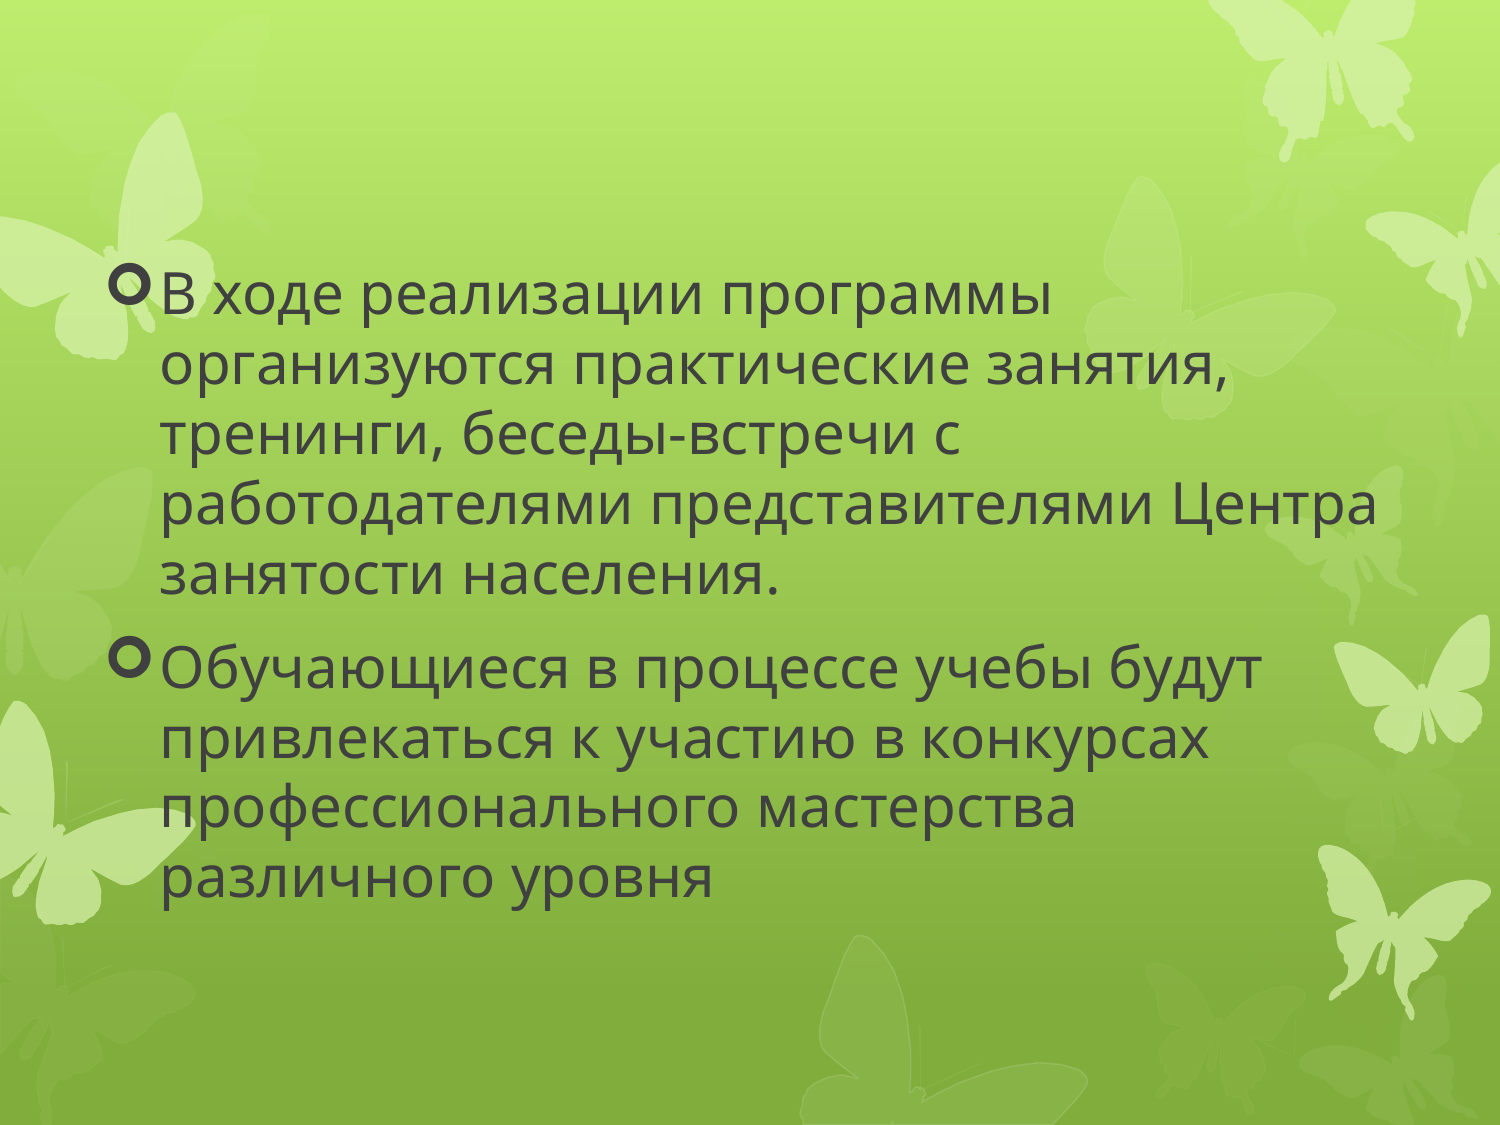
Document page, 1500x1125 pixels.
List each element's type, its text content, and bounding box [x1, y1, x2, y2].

list В ходе реализации программы организуются практические занятия, тренинги, беседы-встречи с работодателями представителями Центра занятости населения. Обучающиеся в процессе учебы будут привлекаться к участию в конкурсах профессионального мастерства различного уровня [88, 160, 1425, 1005]
